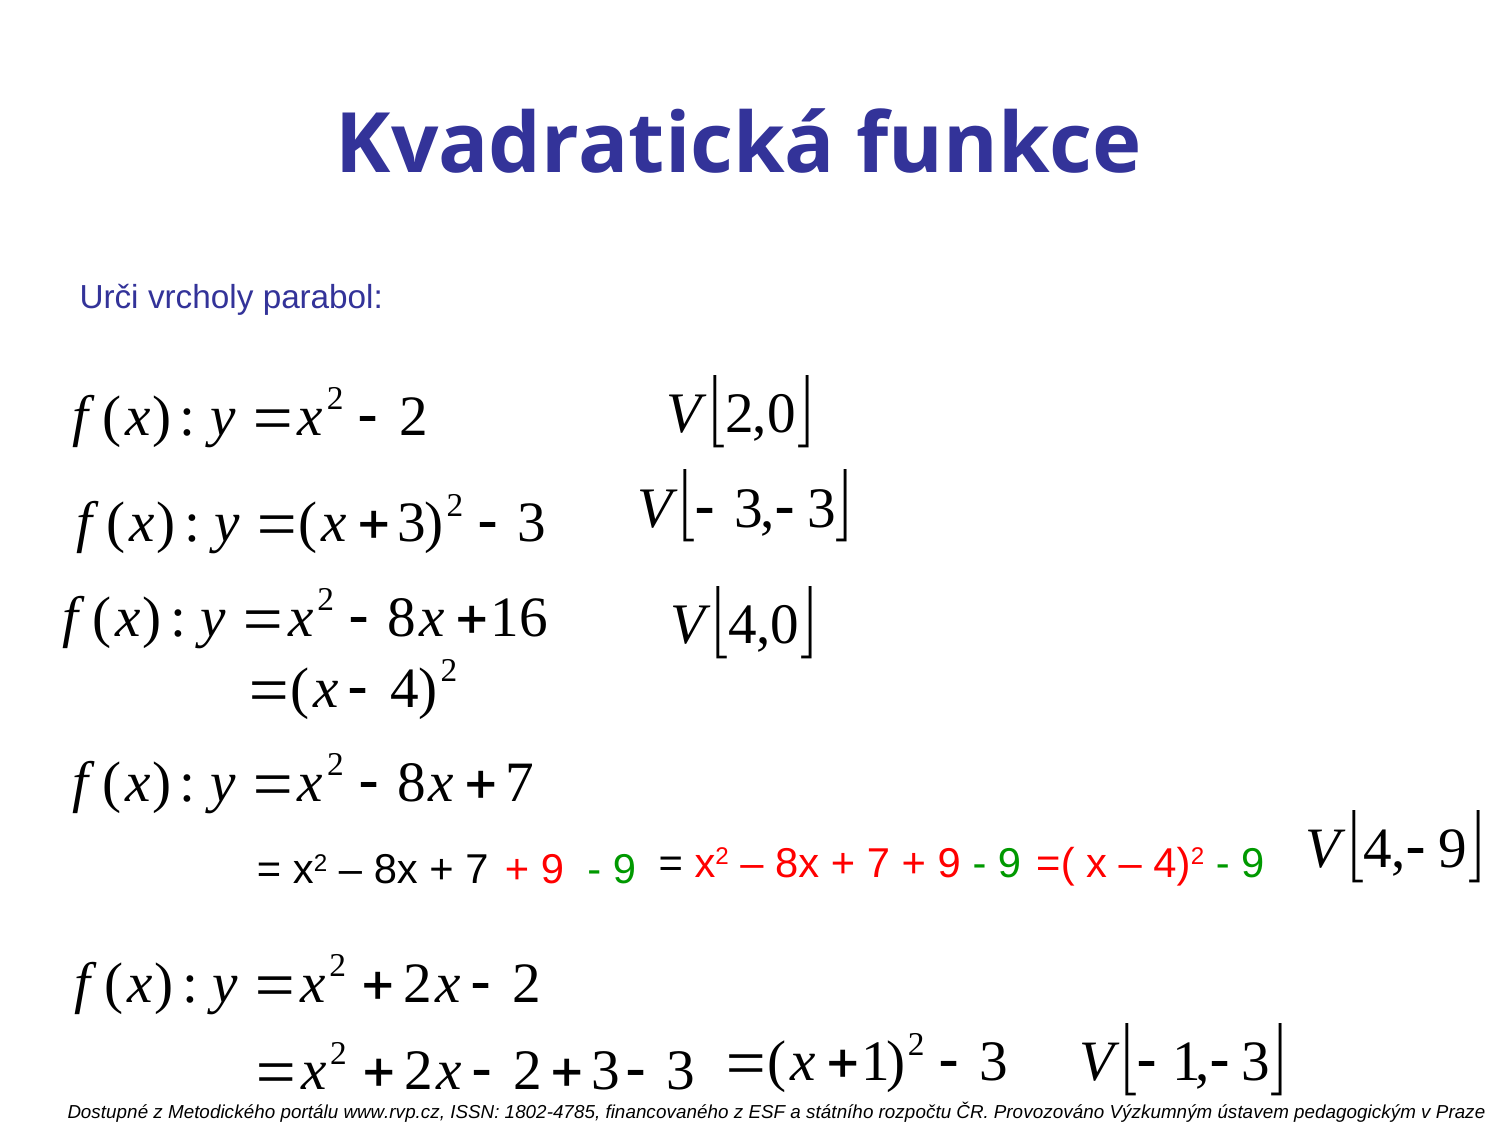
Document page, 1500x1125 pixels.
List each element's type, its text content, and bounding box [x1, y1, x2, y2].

chart [633, 469, 858, 551]
text_box - 9 [572, 834, 880, 900]
text_box =( x – 4)2 - 9 [1021, 828, 1447, 894]
text_box + 9 [490, 834, 572, 900]
chart [663, 375, 821, 457]
chart [53, 739, 545, 826]
chart [1076, 1023, 1291, 1091]
text_box Dostupné z Metodického portálu www.rvp.cz, ISSN: 1802-4785, financovaného z ESF a státního rozpočtu ČR. Provozováno Výzkumným ústavem pedagogickým v Praze [52, 1091, 1500, 1125]
text_box Urči vrcholy parabol: [64, 267, 1483, 323]
chart [53, 373, 440, 460]
text_box = x2 – 8x + 7 + 9 - 9 [643, 828, 1021, 894]
chart [57, 479, 554, 566]
chart [714, 1018, 1016, 1091]
text_box = x2 – 8x + 7 [242, 834, 490, 900]
chart [55, 940, 703, 1091]
text_box Kvadratická funkce [75, 45, 1426, 233]
chart [1302, 810, 1489, 892]
chart [667, 586, 825, 668]
chart [43, 574, 559, 731]
